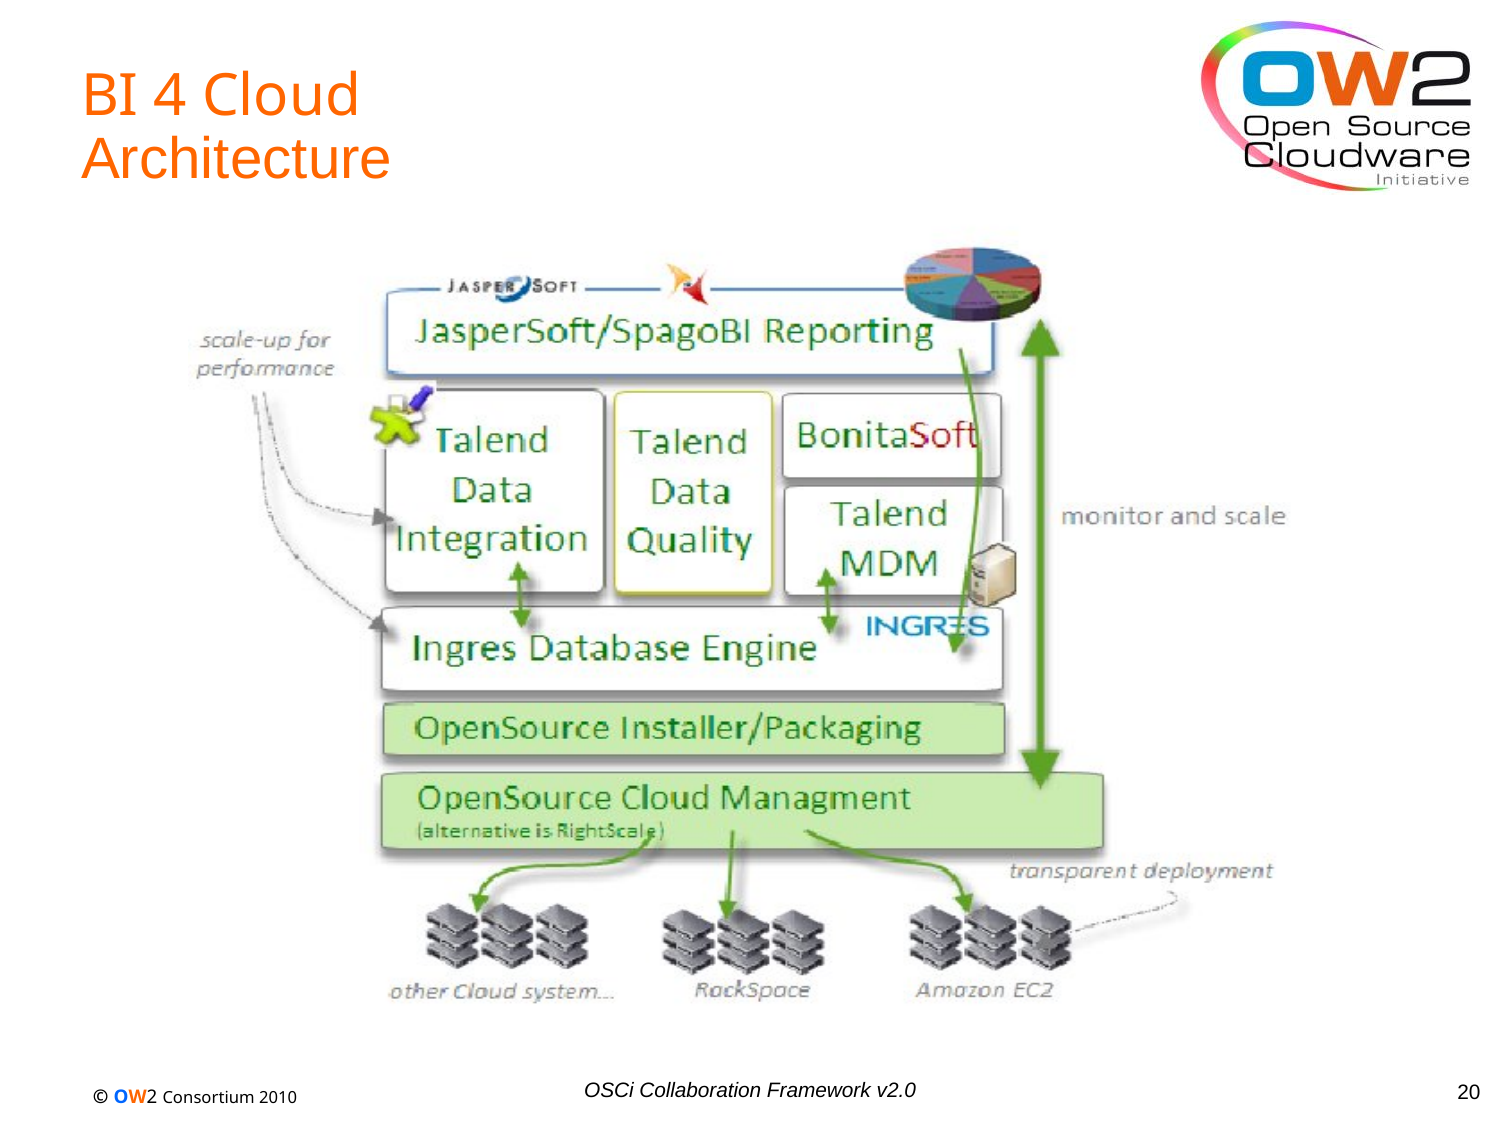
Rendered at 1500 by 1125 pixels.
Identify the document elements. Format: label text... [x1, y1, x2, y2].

title BI 4 Cloud Architecture [81, 43, 1182, 213]
picture [188, 202, 1312, 1038]
picture [1199, 19, 1472, 195]
